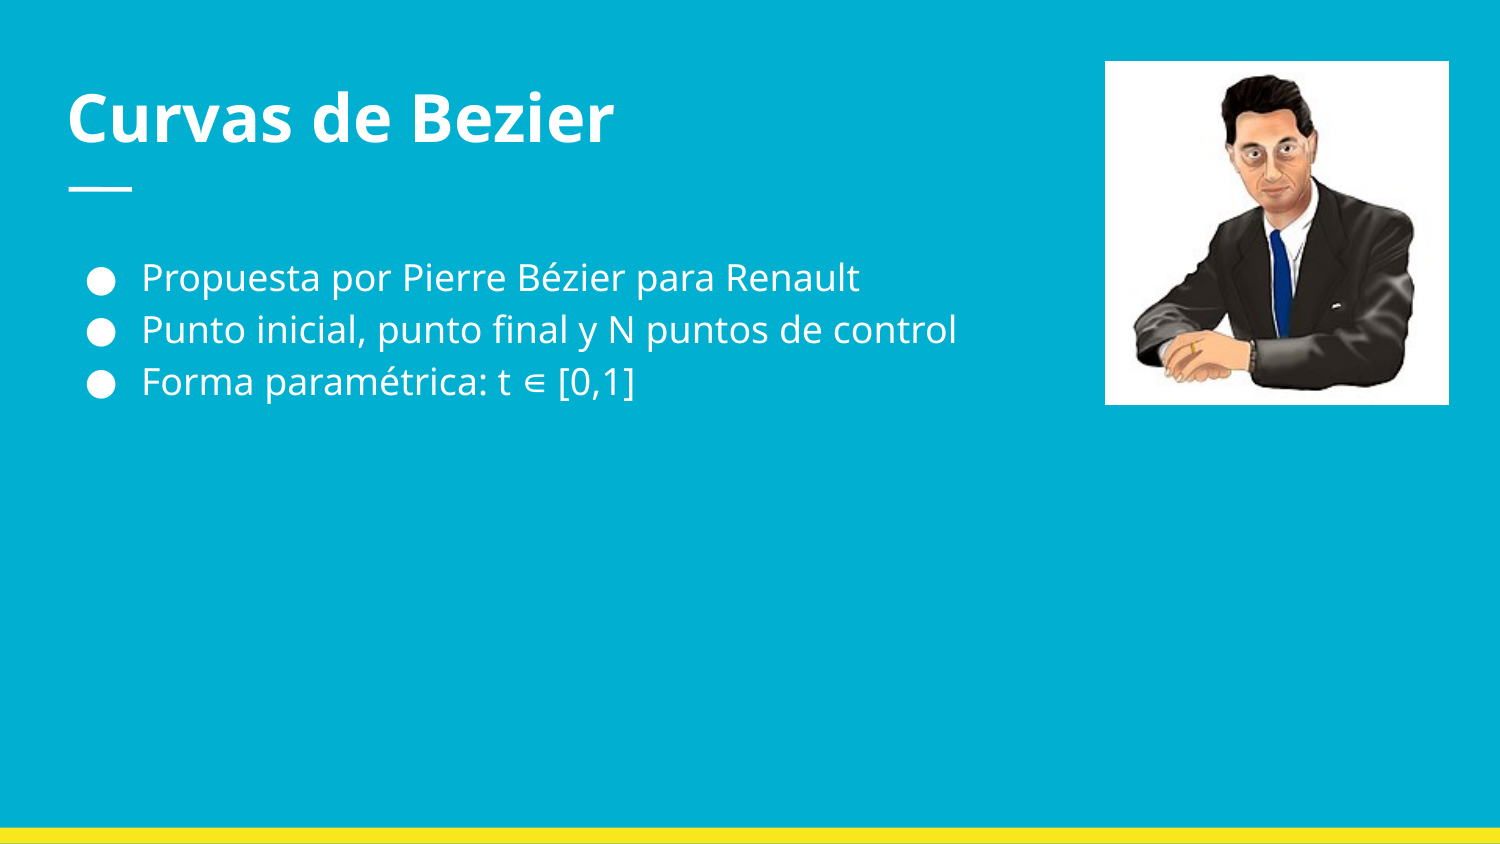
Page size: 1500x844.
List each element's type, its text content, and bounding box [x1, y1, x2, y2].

title Curvas de Bezier [51, 61, 1105, 167]
list Propuesta por Pierre Bézier para Renault Punto inicial, punto final y N puntos de control Forma paramétrica: t ∊ [0,1] [51, 232, 1449, 750]
picture [1105, 61, 1449, 405]
